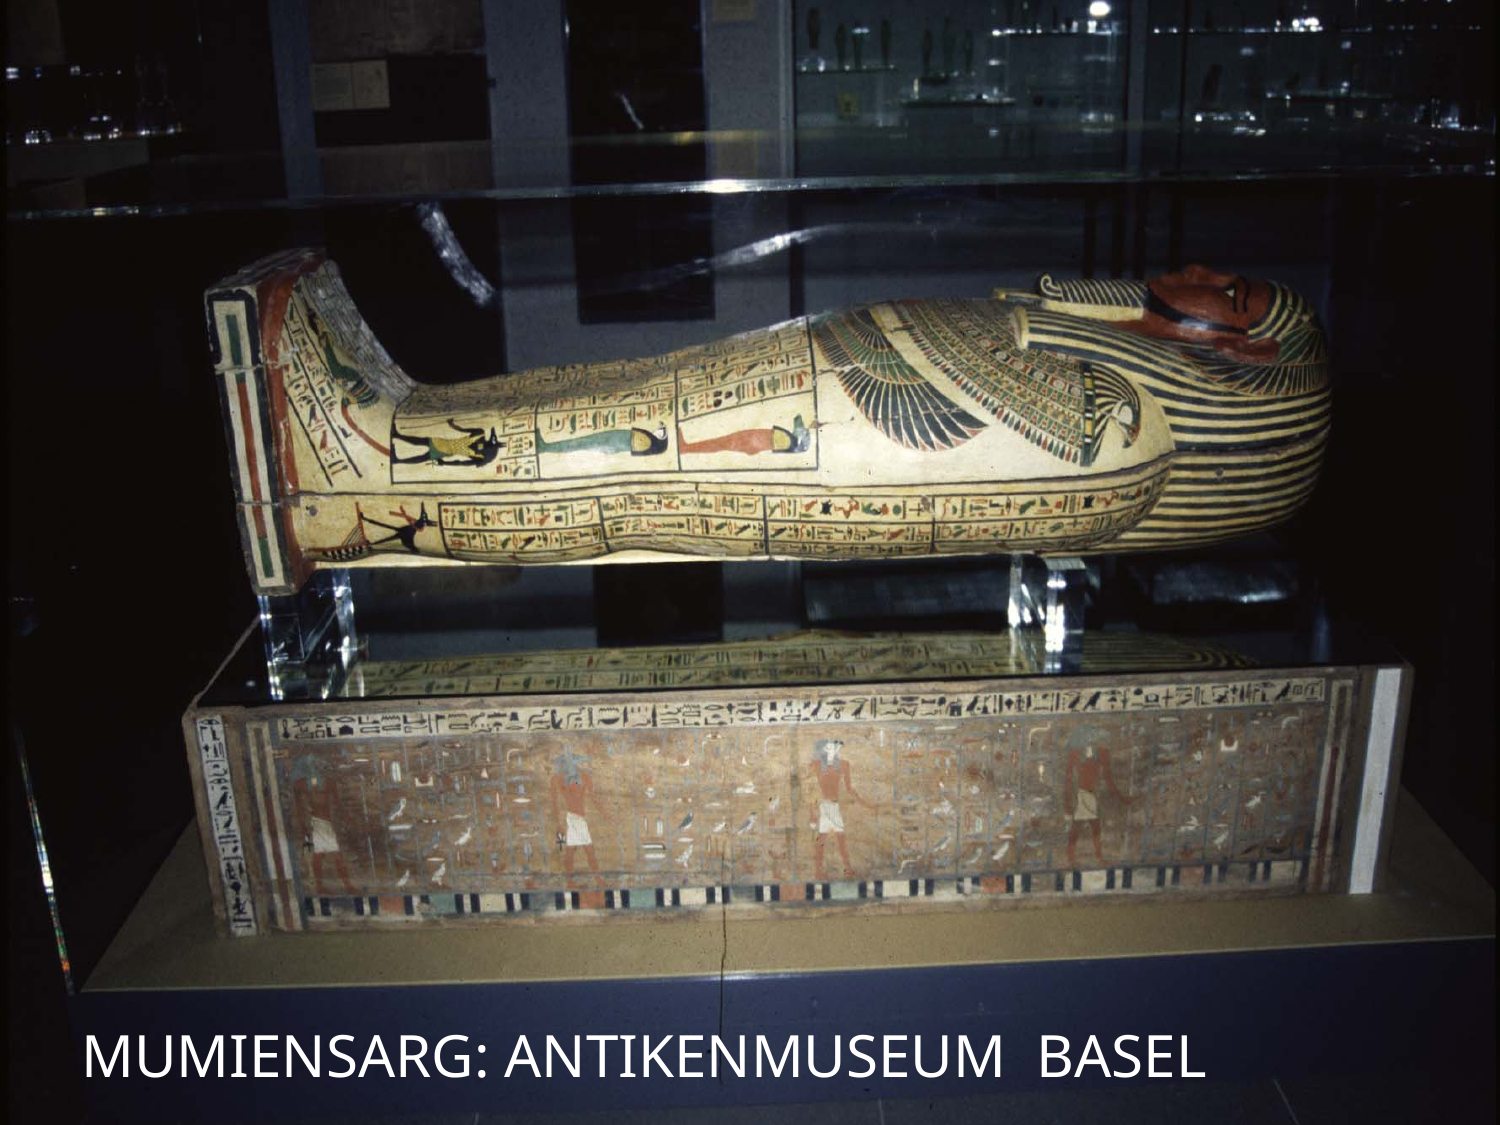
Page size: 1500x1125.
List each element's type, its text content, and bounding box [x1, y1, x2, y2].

picture [0, 0, 1500, 1125]
text_box MUMIENSARG: ANTIKENMUSEUM BASEL [66, 1011, 1222, 1097]
